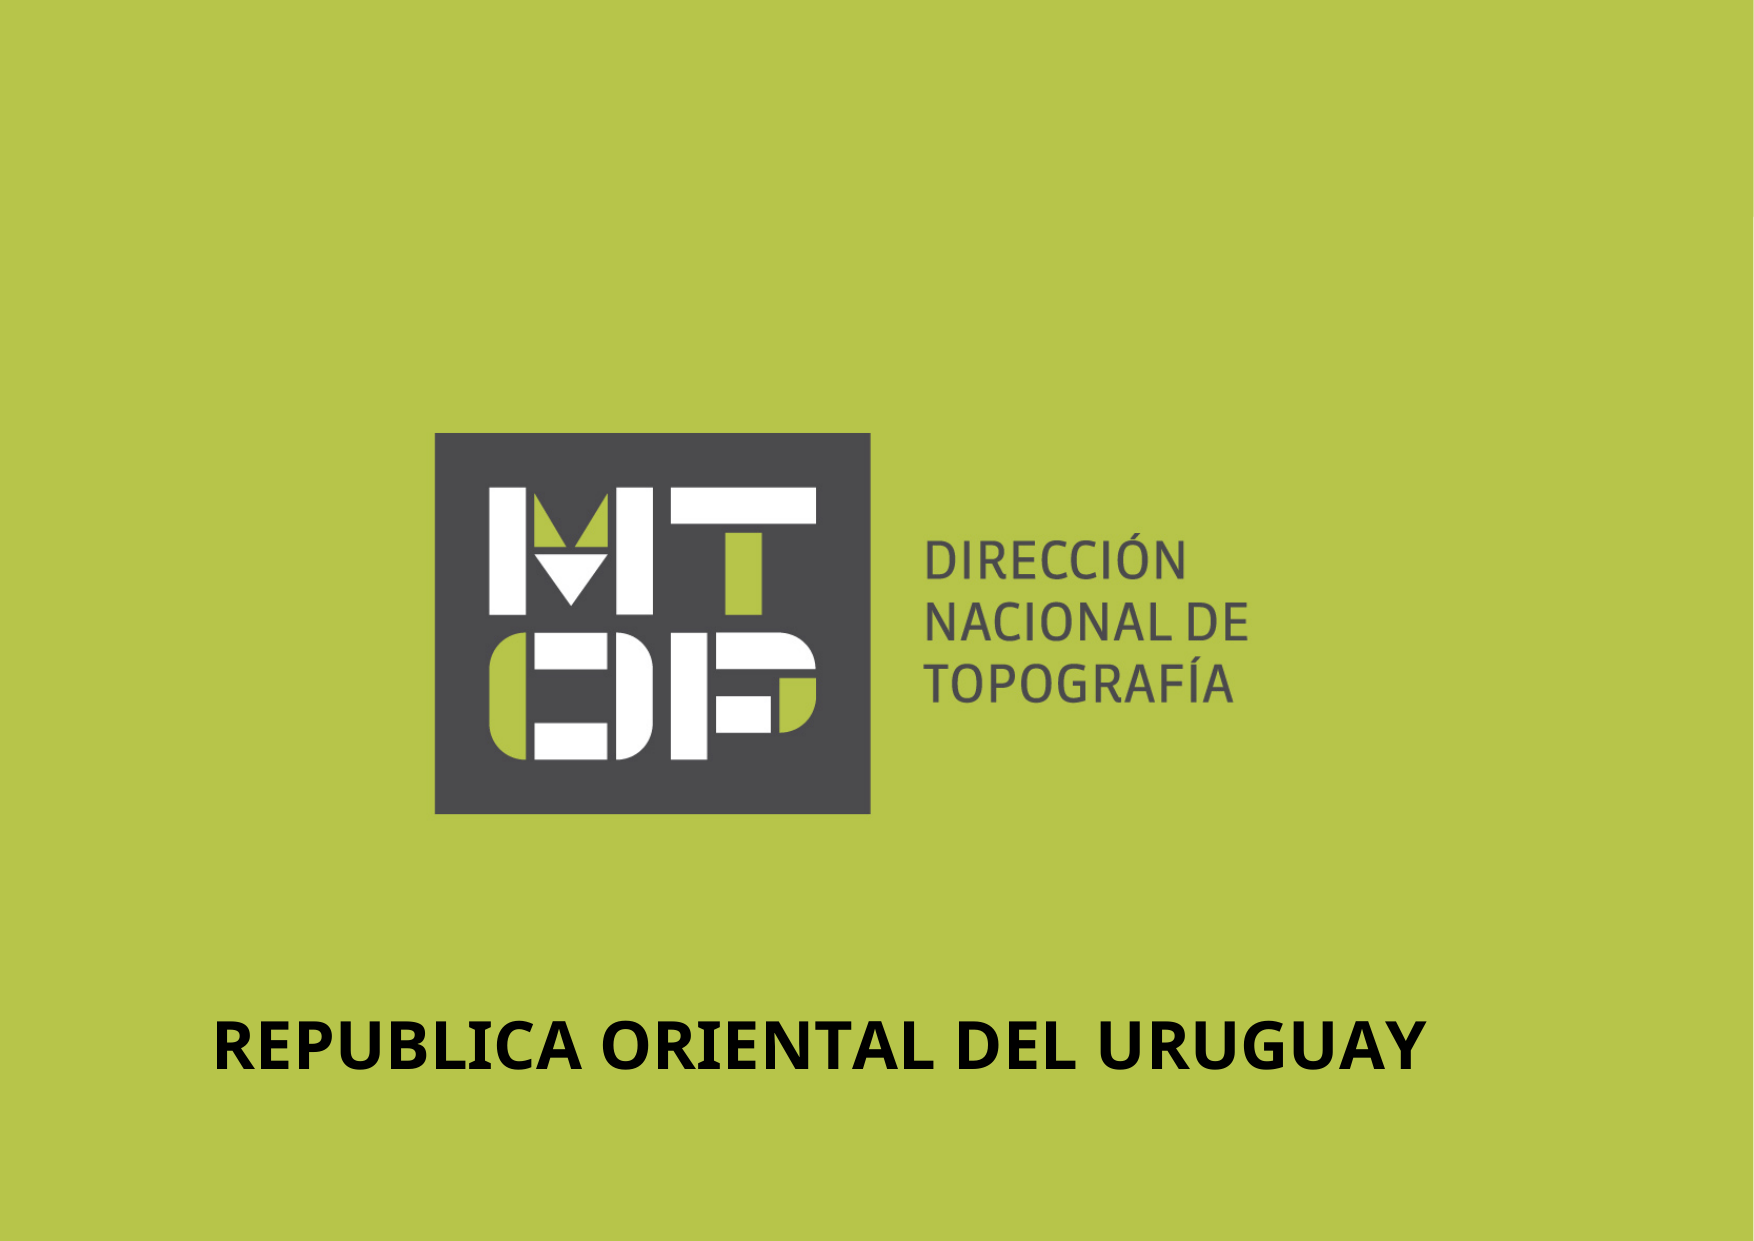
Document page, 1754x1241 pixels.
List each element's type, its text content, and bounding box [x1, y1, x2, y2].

picture [0, 0, 1754, 1241]
text_box REPUBLICA ORIENTAL DEL URUGUAY [196, 995, 1616, 1091]
